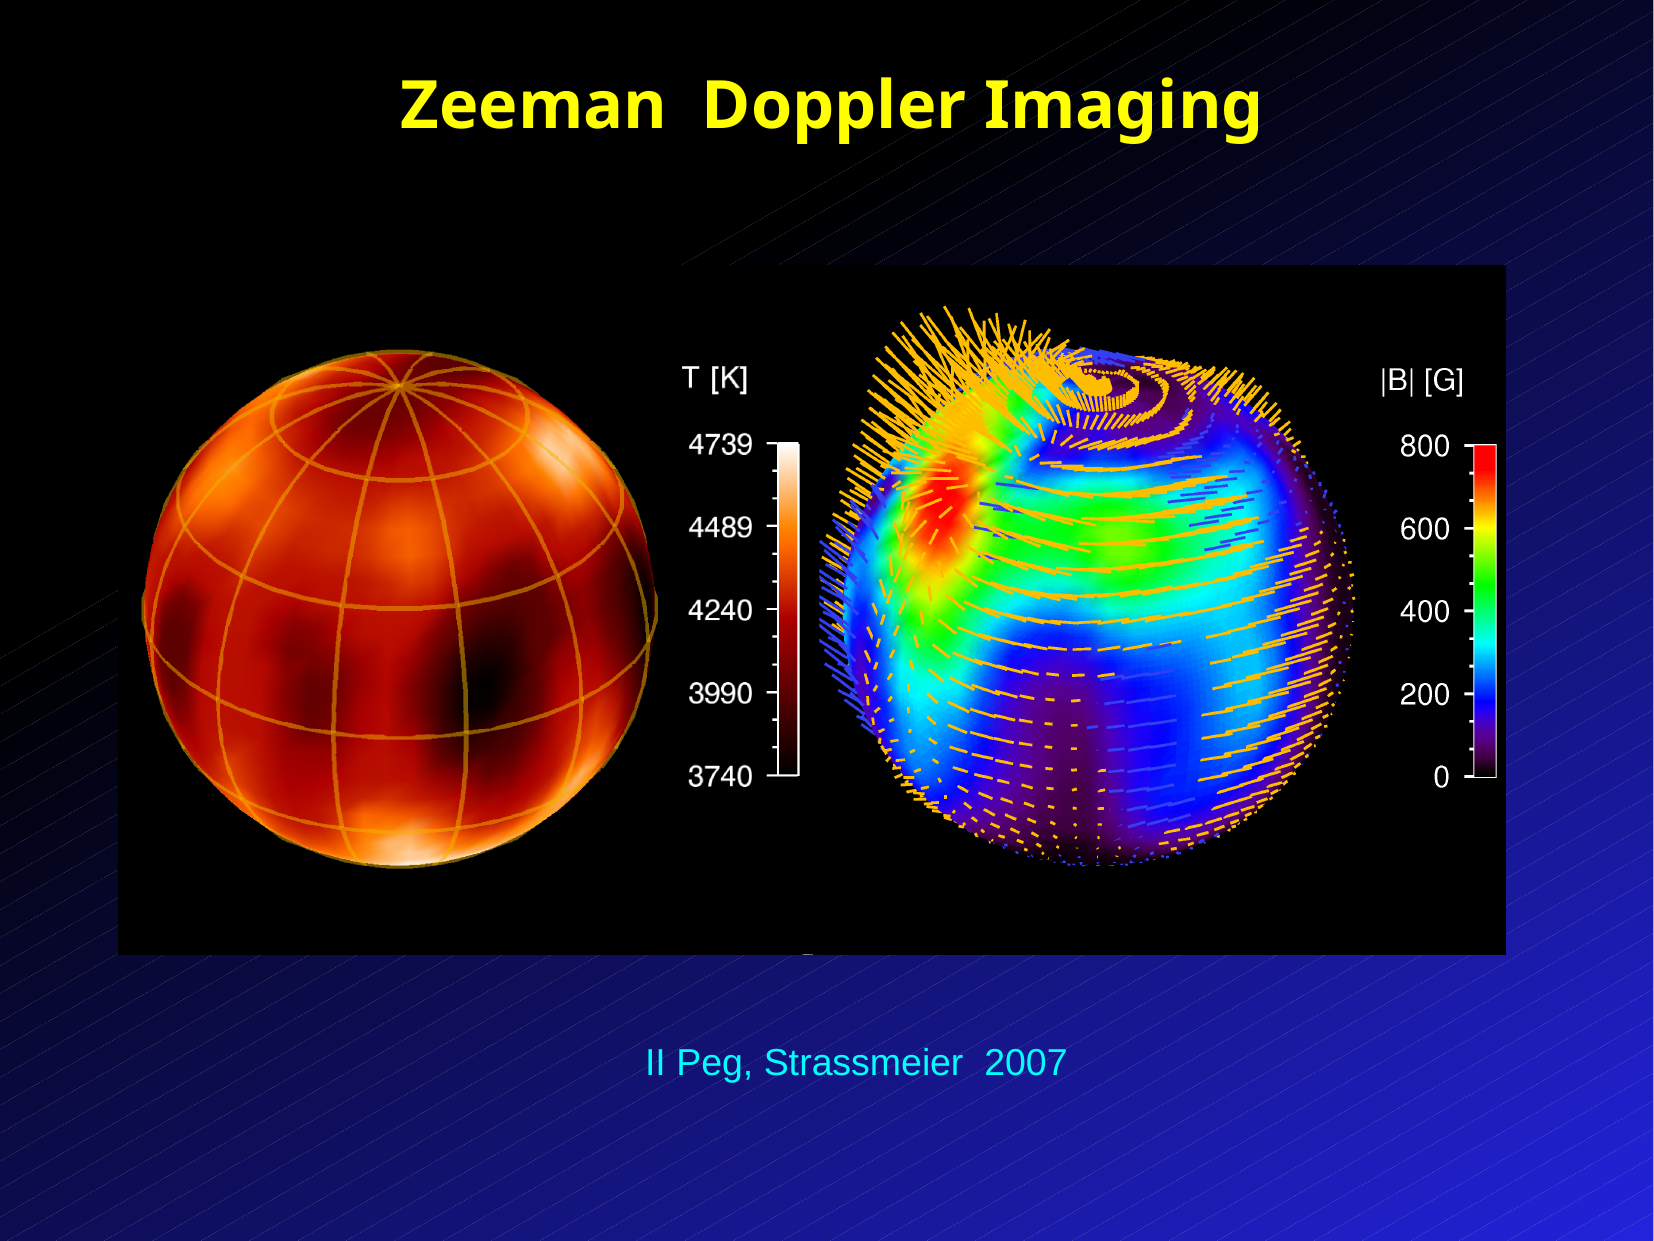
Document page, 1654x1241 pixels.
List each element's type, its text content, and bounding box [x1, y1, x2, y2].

picture [118, 265, 1506, 955]
text_box II Peg, Strassmeier 2007 [265, 1034, 1447, 1093]
title Zeeman Doppler Imaging [88, 56, 1577, 148]
